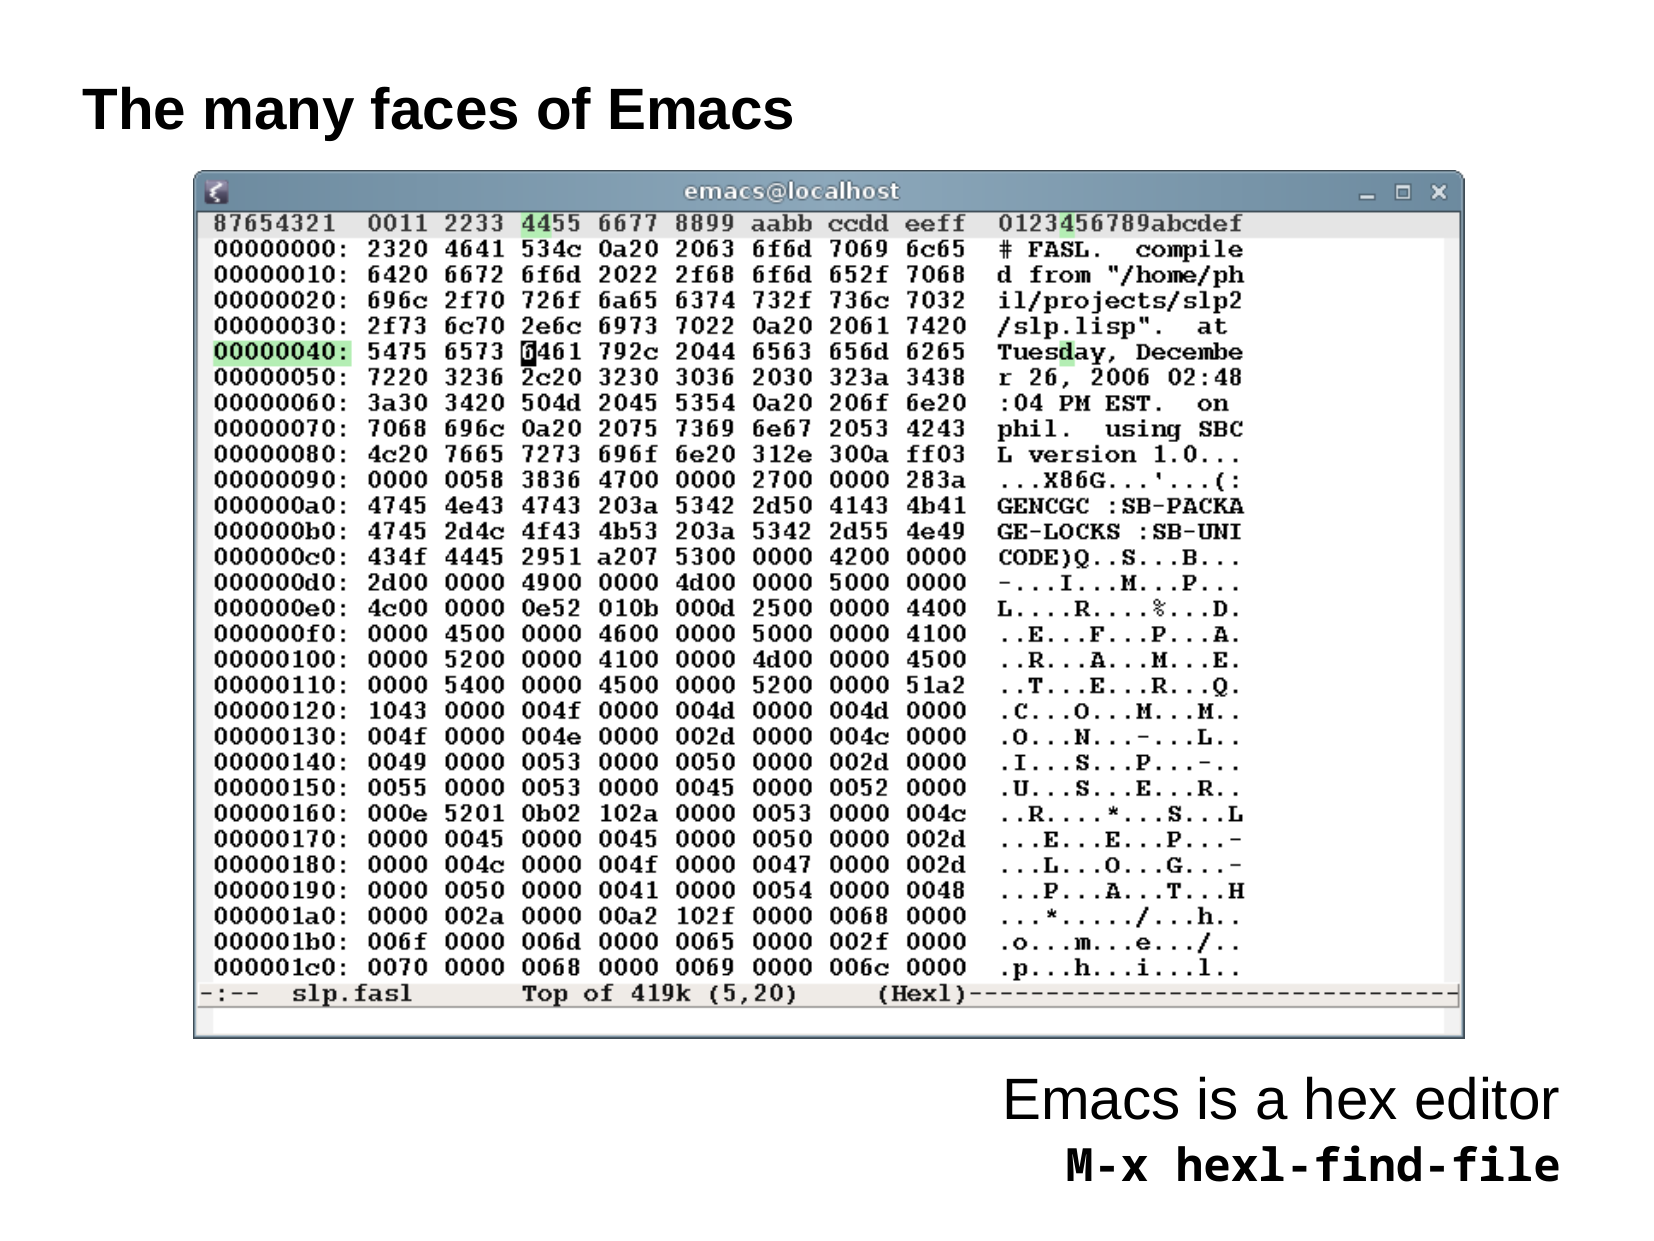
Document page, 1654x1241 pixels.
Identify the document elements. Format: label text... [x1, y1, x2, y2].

picture [193, 170, 1465, 1039]
title The many faces of Emacs [82, 49, 1571, 171]
title Emacs is a hex editor M-x hexl-find-file [72, 1040, 1561, 1221]
